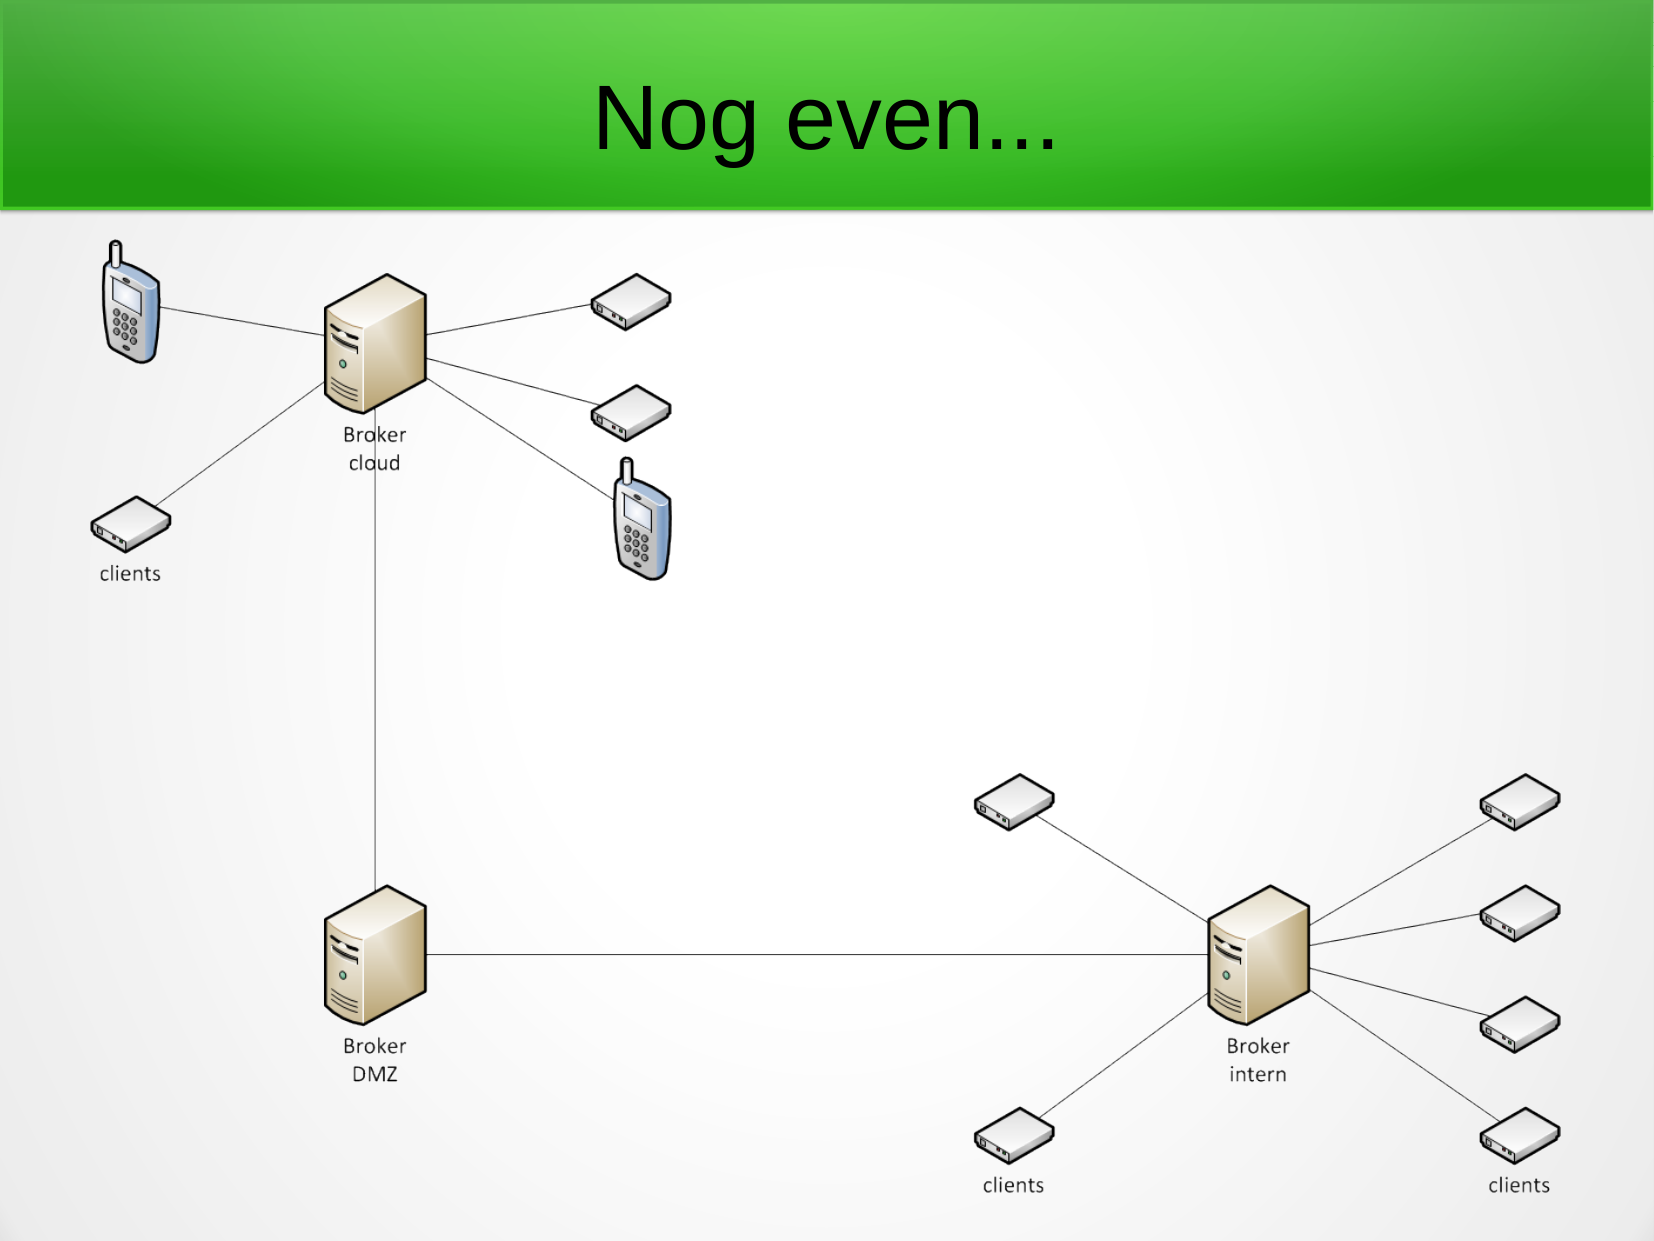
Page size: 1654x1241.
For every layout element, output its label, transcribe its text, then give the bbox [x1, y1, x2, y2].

picture [90, 239, 1561, 1201]
title Nog even... [82, 47, 1571, 189]
